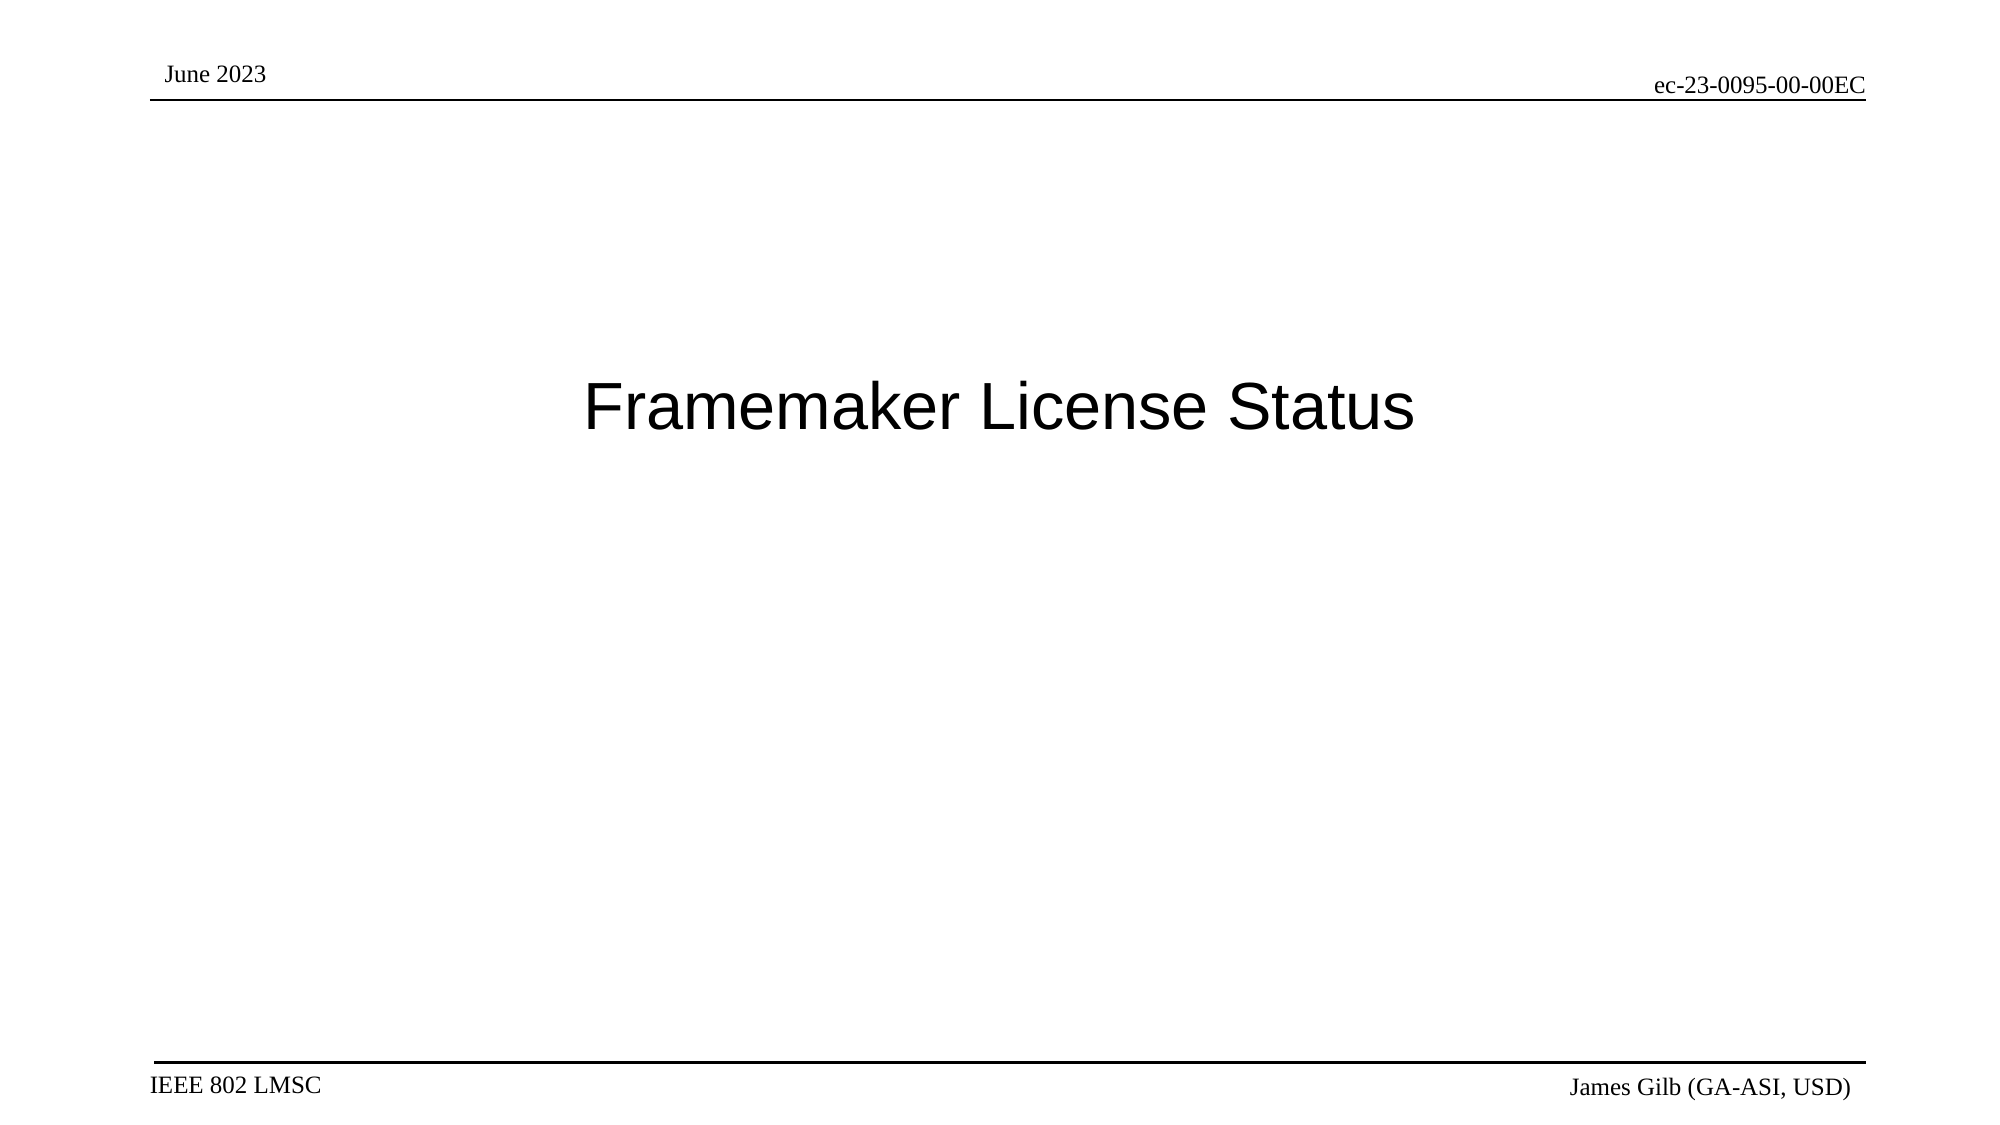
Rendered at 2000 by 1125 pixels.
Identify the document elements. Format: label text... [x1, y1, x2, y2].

subtitle Framemaker License Status [125, 112, 1876, 693]
